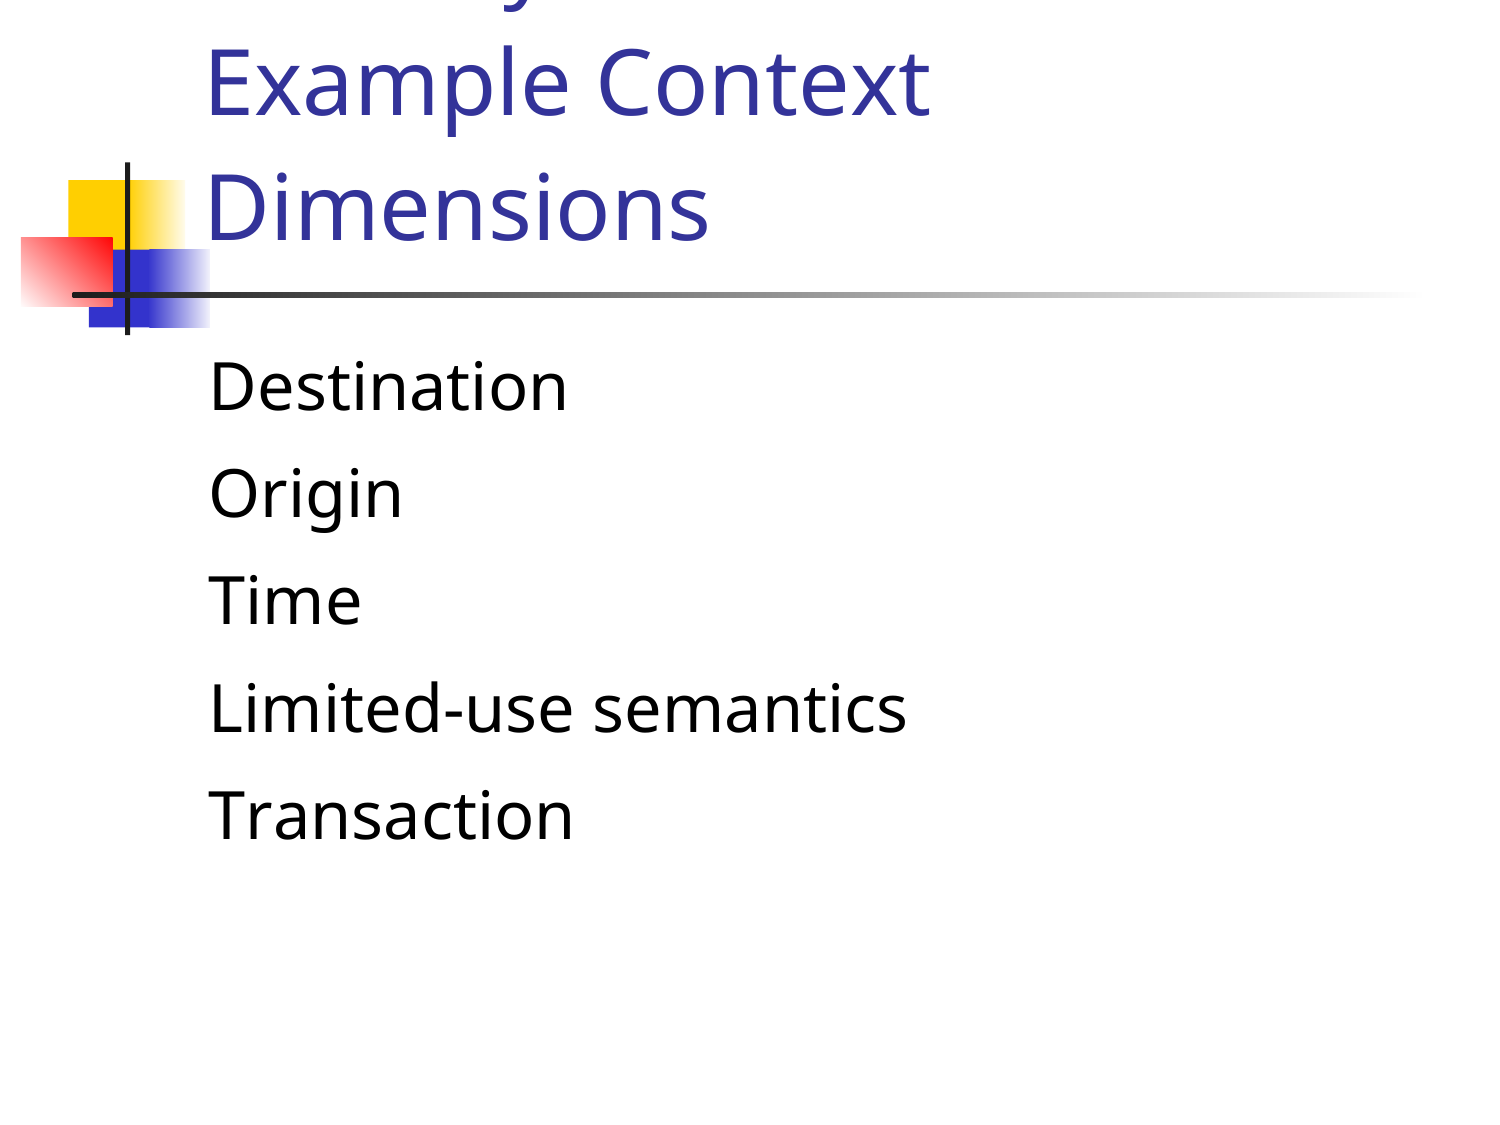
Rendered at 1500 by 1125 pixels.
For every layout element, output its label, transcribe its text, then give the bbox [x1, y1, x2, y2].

title Partially Reusable Data: Example Context Dimensions [188, 35, 1468, 276]
list Destination Origin Time Limited-use semantics Transaction [193, 331, 1469, 1007]
